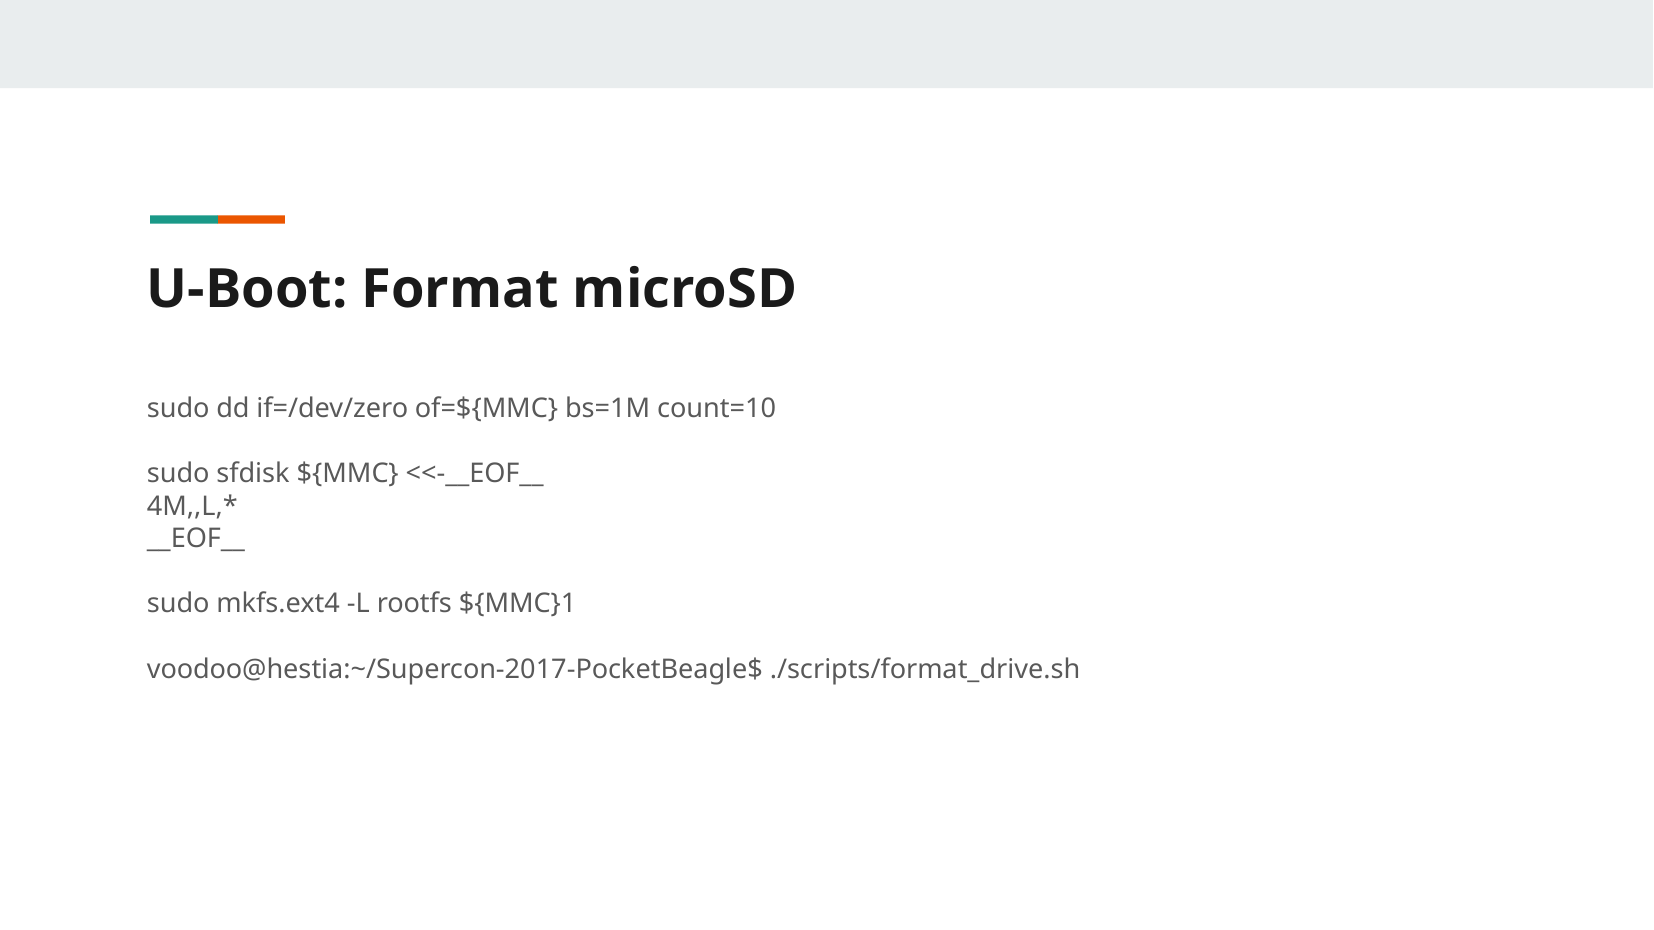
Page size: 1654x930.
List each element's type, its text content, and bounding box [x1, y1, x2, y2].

list sudo dd if=/dev/zero of=${MMC} bs=1M count=10 sudo sfdisk ${MMC} <<-__EOF__ 4M,,L,* __EOF__ sudo mkfs.ext4 -L rootfs ${MMC}1 voodoo@hestia:~/Supercon-2017-PocketBeagle$ ./scripts/format_drive.sh [131, 375, 1522, 785]
title U-Boot: Format microSD [131, 238, 1522, 336]
